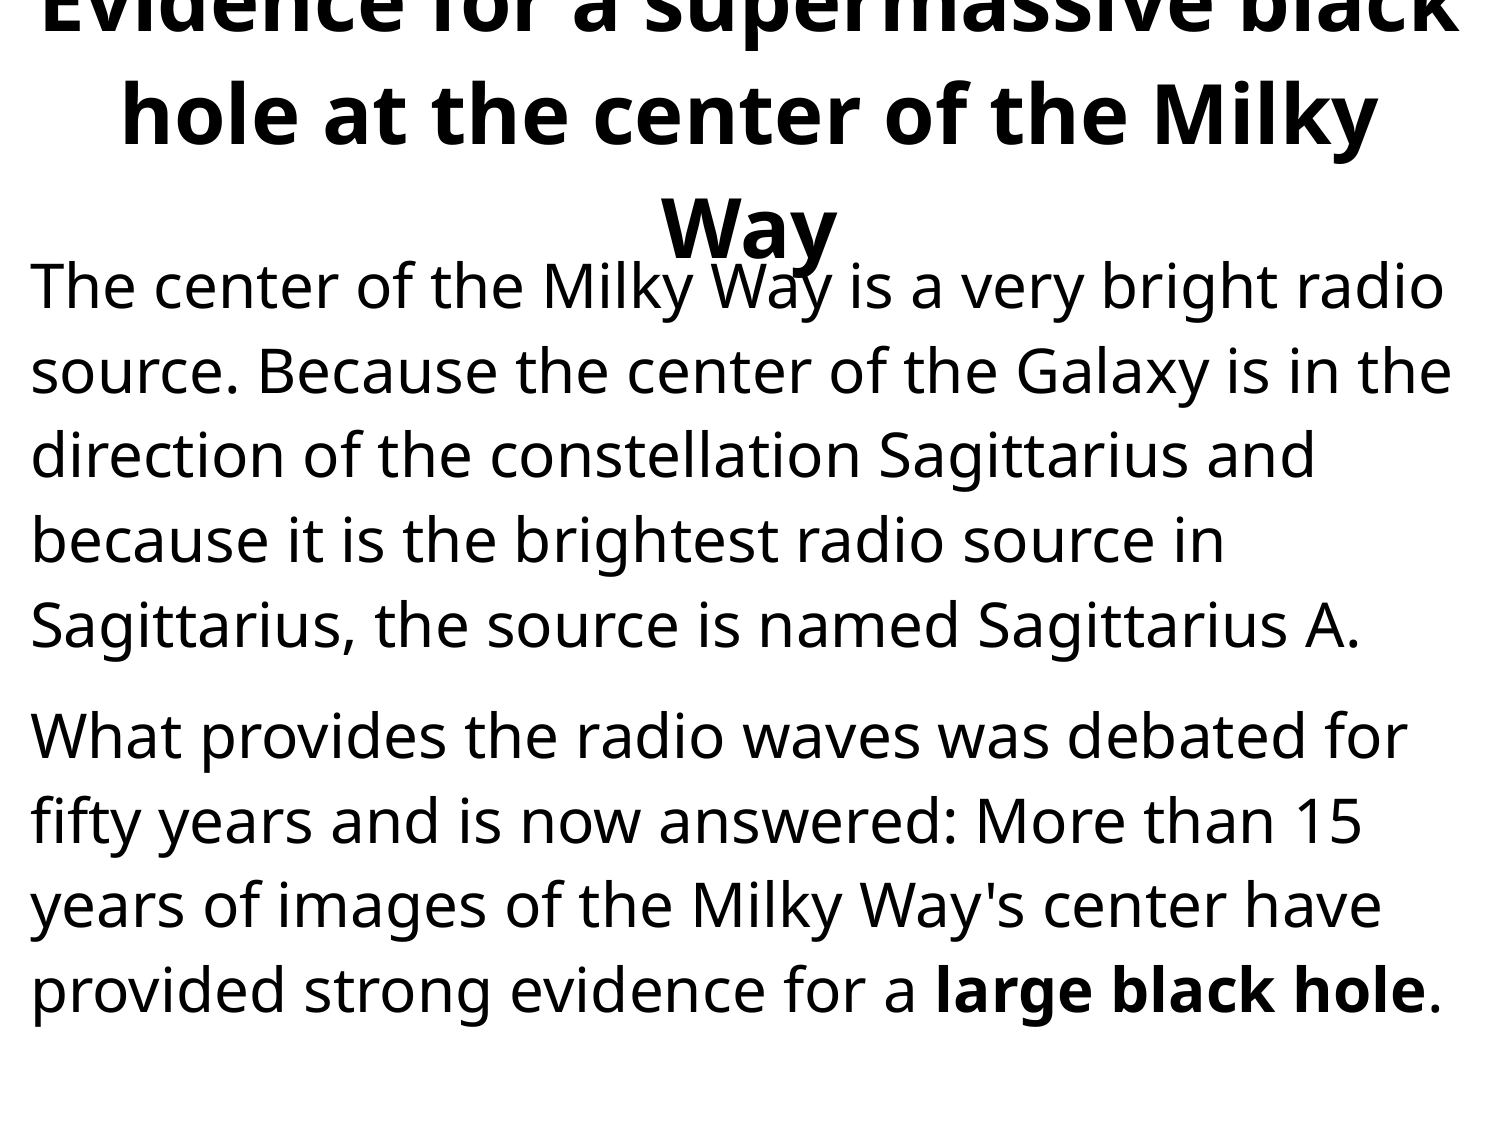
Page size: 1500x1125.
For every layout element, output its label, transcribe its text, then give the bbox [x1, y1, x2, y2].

list The center of the Milky Way is a very bright radio source. Because the center of the Galaxy is in the direction of the constellation Sagittarius and because it is the brightest radio source in Sagittarius, the source is named Sagittarius A. What provides the radio waves was debated for fifty years and is now answered: More than 15 years of images of the Milky Way's center have provided strong evidence for a large black hole. [30, 242, 1471, 1066]
title Evidence for a supermassive black hole at the center of the Milky Way [30, 15, 1471, 210]
